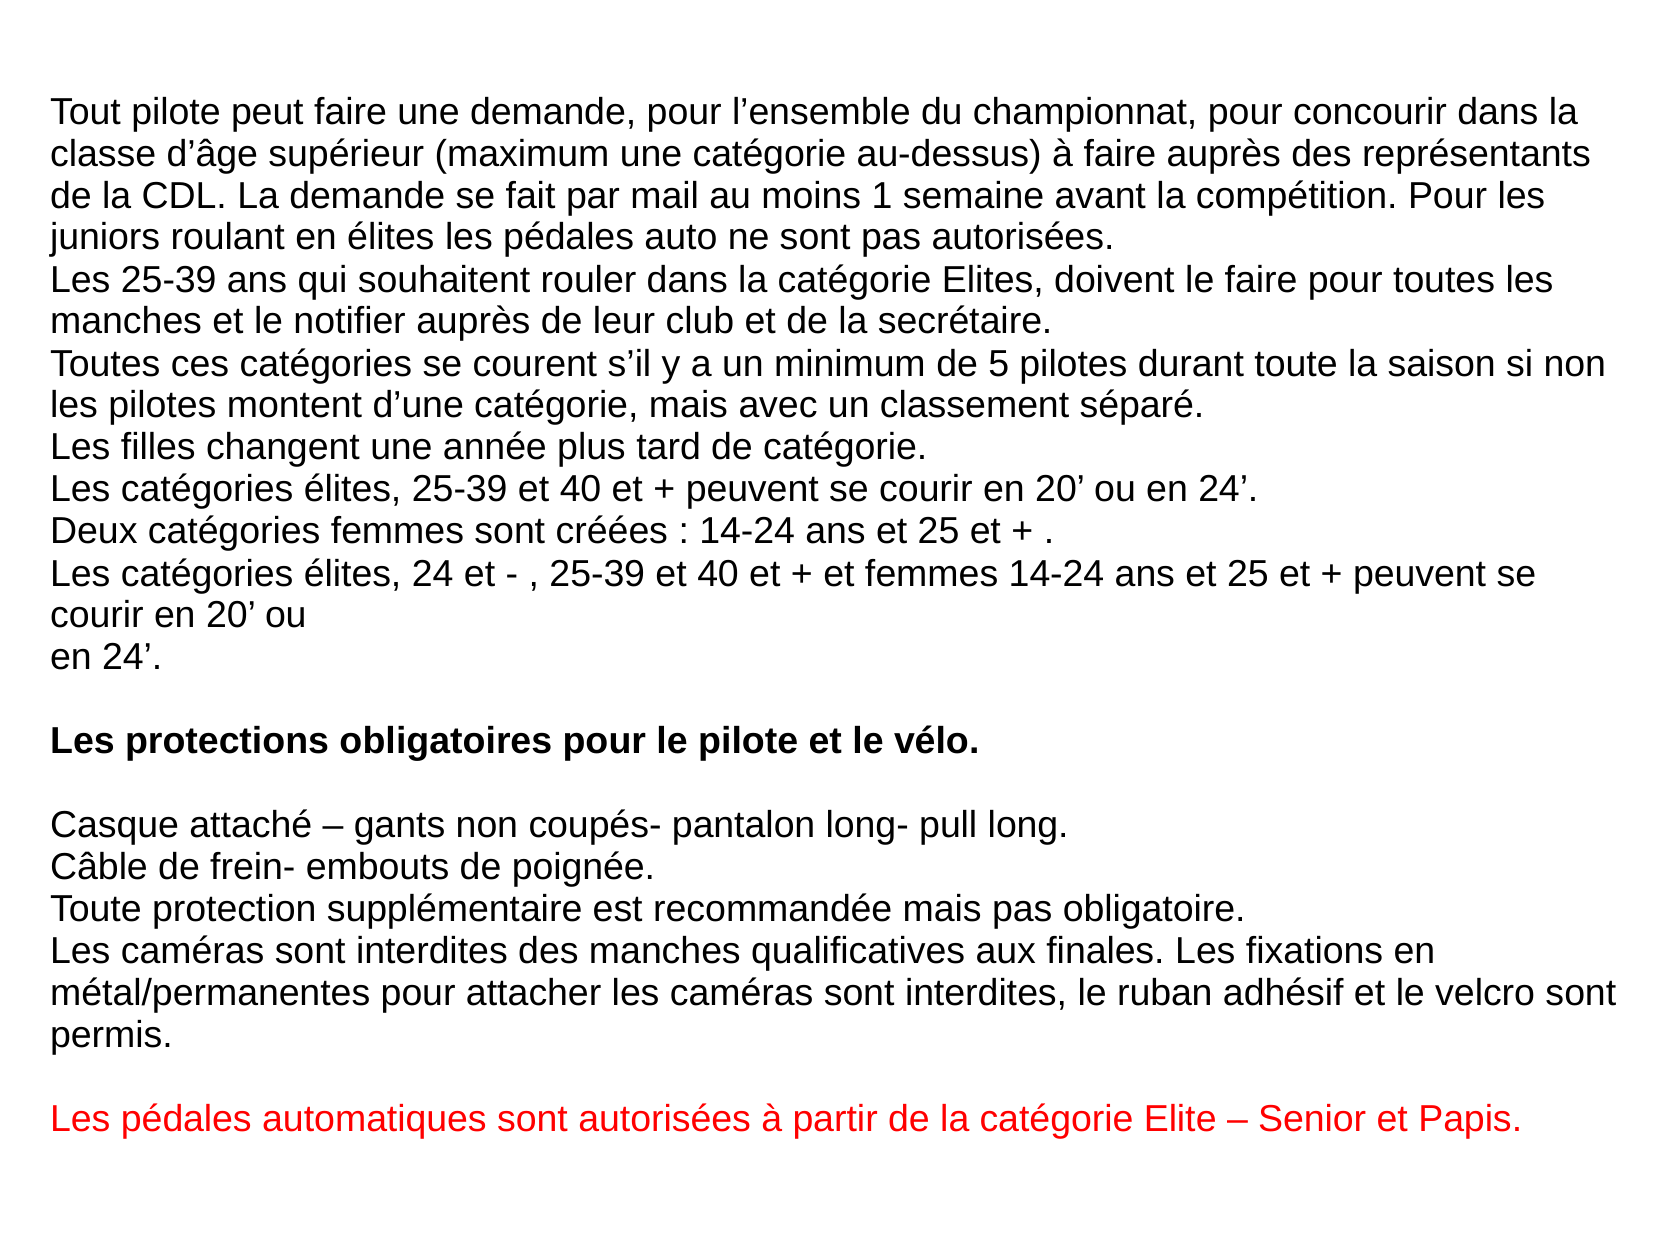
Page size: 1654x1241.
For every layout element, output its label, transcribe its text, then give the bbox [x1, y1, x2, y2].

text_box Tout pilote peut faire une demande, pour l’ensemble du championnat, pour concourir dans la classe d’âge supérieur (maximum une catégorie au-dessus) à faire auprès des représentants de la CDL. La demande se fait par mail au moins 1 semaine avant la compétition. Pour les juniors roulant en élites les pédales auto ne sont pas autorisées. Les 25-39 ans qui souhaitent rouler dans la catégorie Elites, doivent le faire pour toutes les manches et le notifier auprès de leur club et de la secrétaire. Toutes ces catégories se courent s’il y a un minimum de 5 pilotes durant toute la saison si non les pilotes montent d’une catégorie, mais avec un classement séparé. Les filles changent une année plus tard de catégorie. Les catégories élites, 25-39 et 40 et + peuvent se courir en 20’ ou en 24’. Deux catégories femmes sont créées : 14-24 ans et 25 et + . Les catégories élites, 24 et - , 25-39 et 40 et + et femmes 14-24 ans et 25 et + peuvent se courir en 20’ ou en 24’. Les protections obligatoires pour le pilote et le vélo. Casque attaché – gants non coupés- pantalon long- pull long. Câble de frein- embouts de poignée. Toute protection supplémentaire est recommandée mais pas obligatoire. Les caméras sont interdites des manches qualificatives aux finales. Les fixations en métal/permanentes pour attacher les caméras sont interdites, le ruban adhésif et le velcro sont permis. Les pédales automatiques sont autorisées à partir de la catégorie Elite – Senior et Papis. [35, 82, 1642, 1233]
